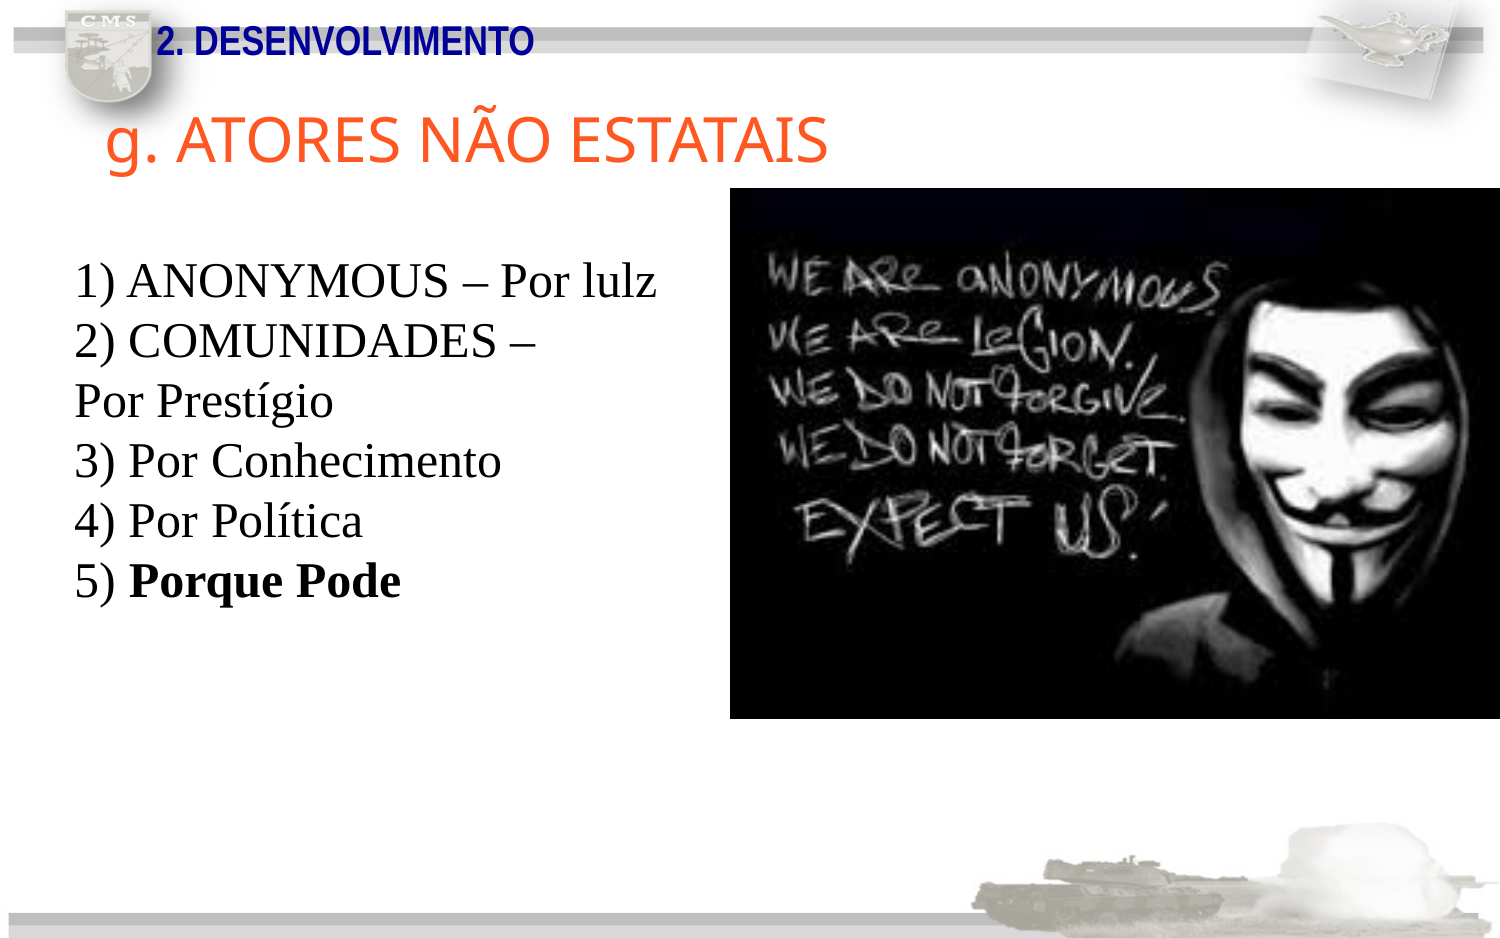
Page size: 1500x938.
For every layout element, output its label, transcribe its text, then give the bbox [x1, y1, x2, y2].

text_box 1) ANONYMOUS – Por lulz 2) COMUNIDADES – Por Prestígio 3) Por Conhecimento 4) Por Política 5) Porque Pode [60, 240, 751, 629]
text_box 2. DESENVOLVIMENTO [141, 6, 1500, 122]
text_box g. ATORES NÃO ESTATAIS [90, 92, 976, 180]
picture [0, 0, 1500, 938]
